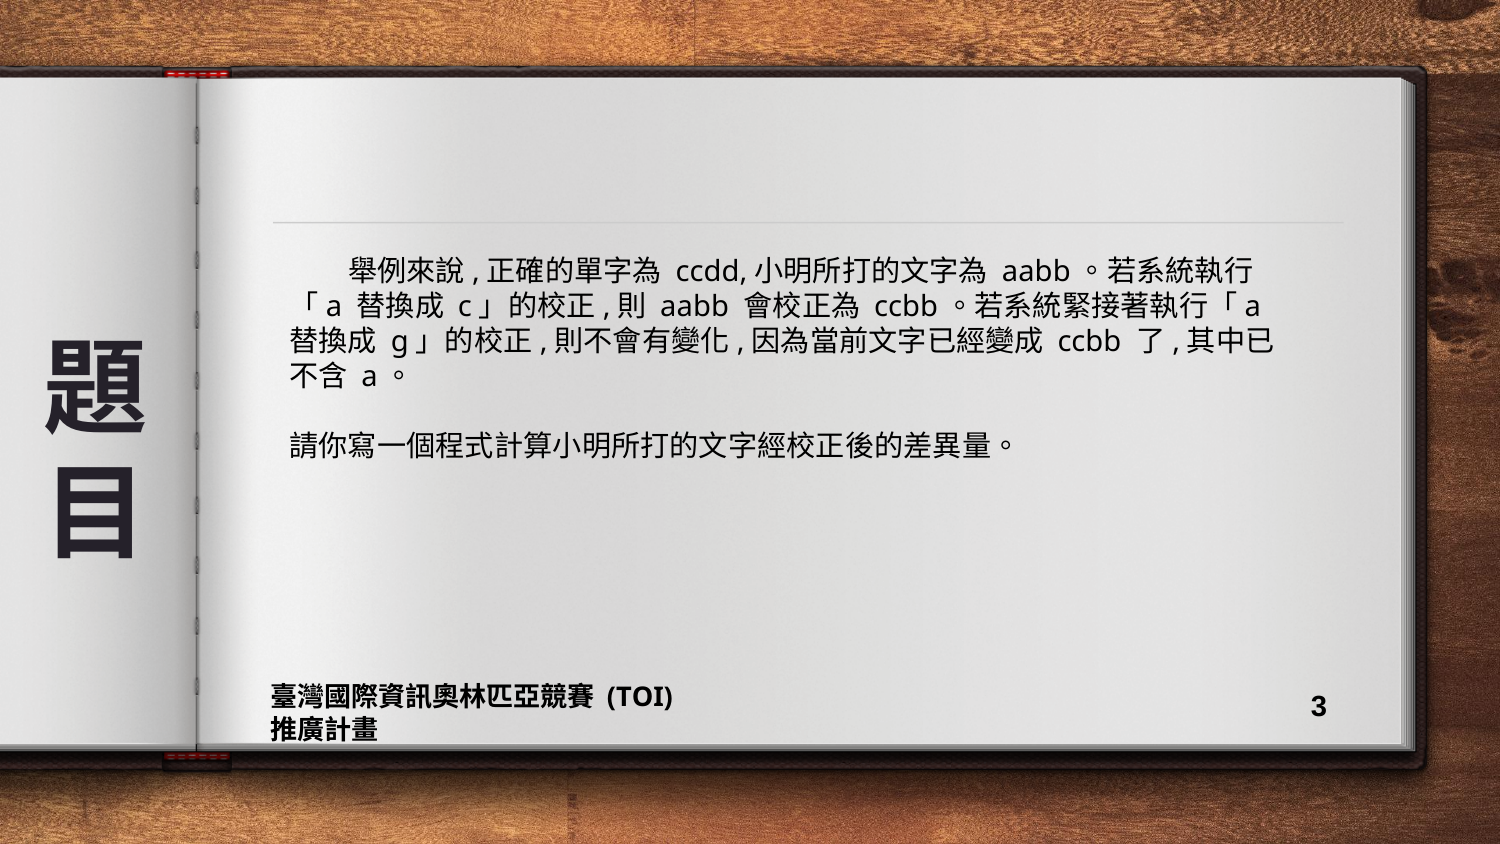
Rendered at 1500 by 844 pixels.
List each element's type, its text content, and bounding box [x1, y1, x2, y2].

text_box 題 目 [28, 306, 210, 552]
text_box [1295, 672, 1386, 737]
text_box 舉例來說,正確的單字為 ccdd,小明所打的文字為 aabb。若系統執行「a 替換成 c」的校正,則 aabb 會校正為 ccbb。若系統緊接著執行「a 替換成 g」的校正,則不會有變化,因為當前文字已經變成 ccbb 了,其中已不含 a。 請你寫一個程式計算小明所打的文字經校正後的差異量。 [275, 200, 1308, 720]
